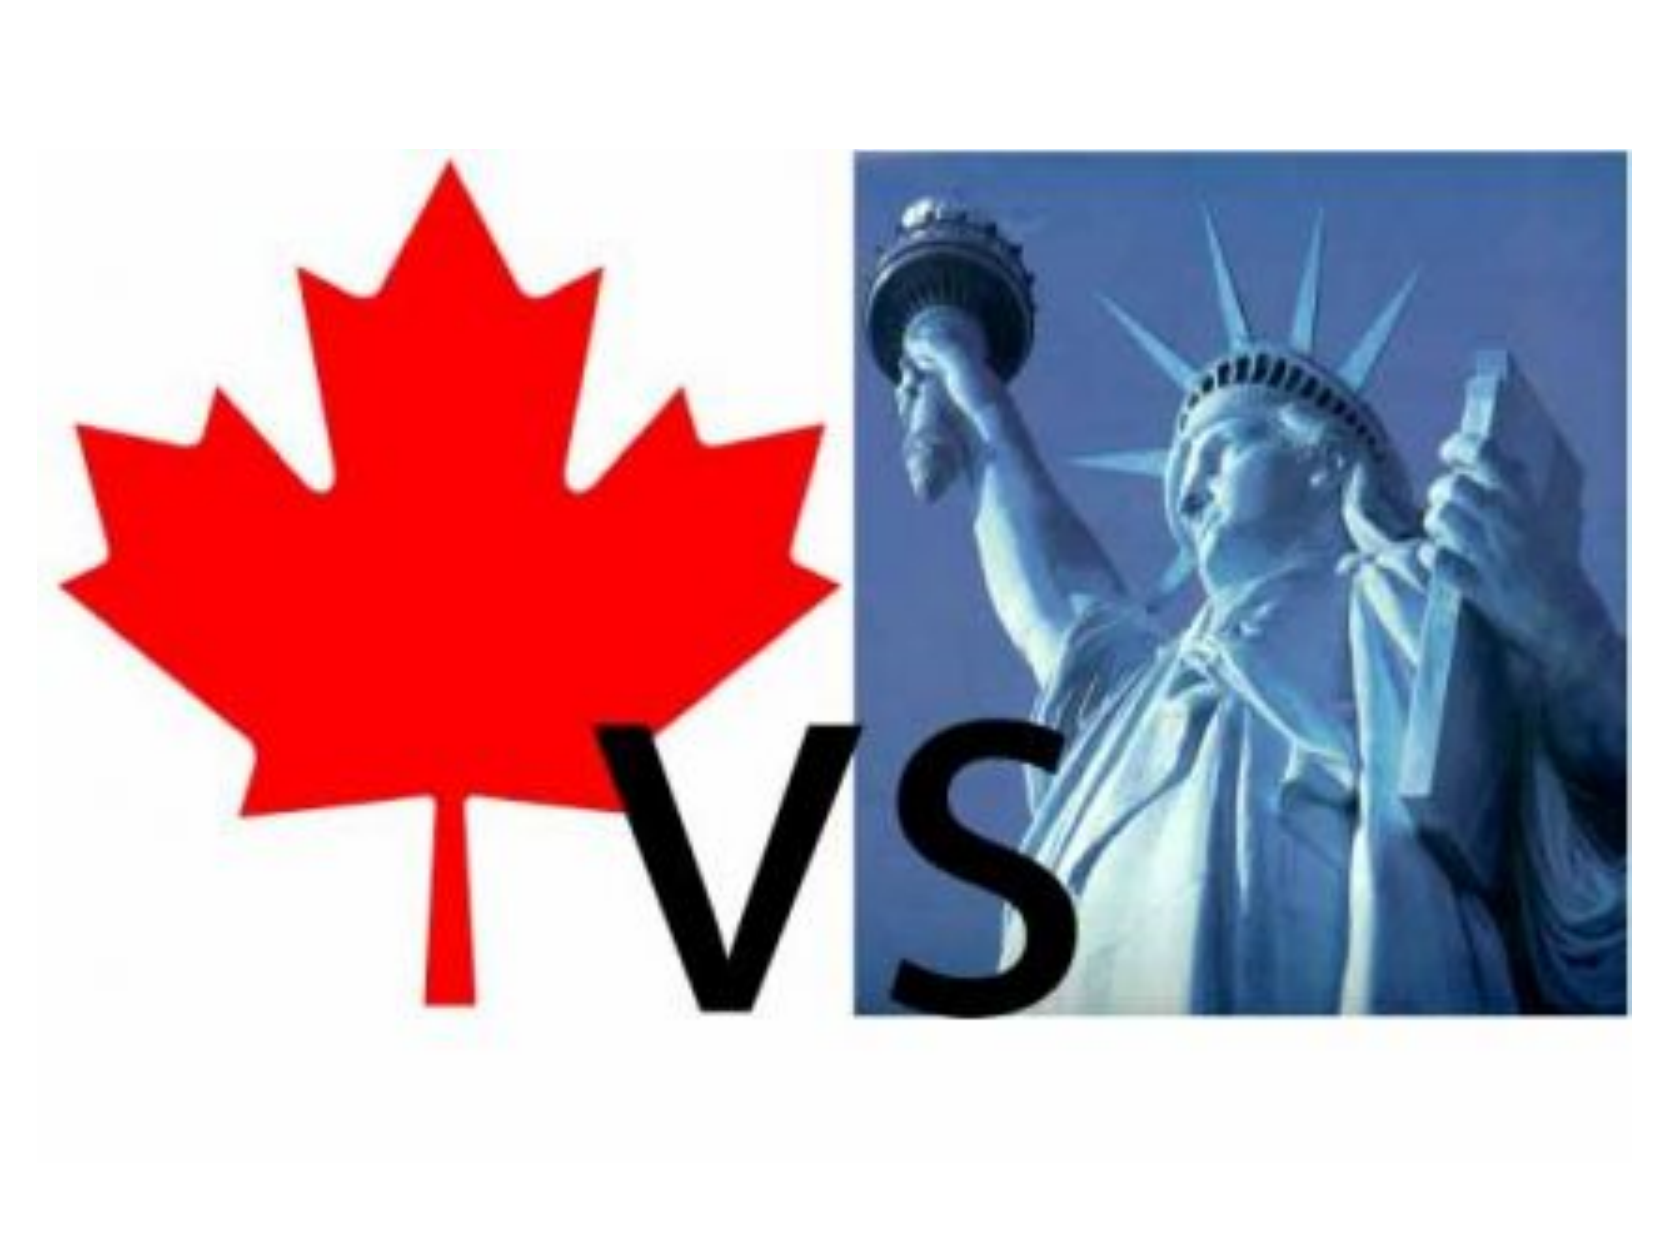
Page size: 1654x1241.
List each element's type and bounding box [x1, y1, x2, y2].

picture [37, 149, 1632, 1163]
